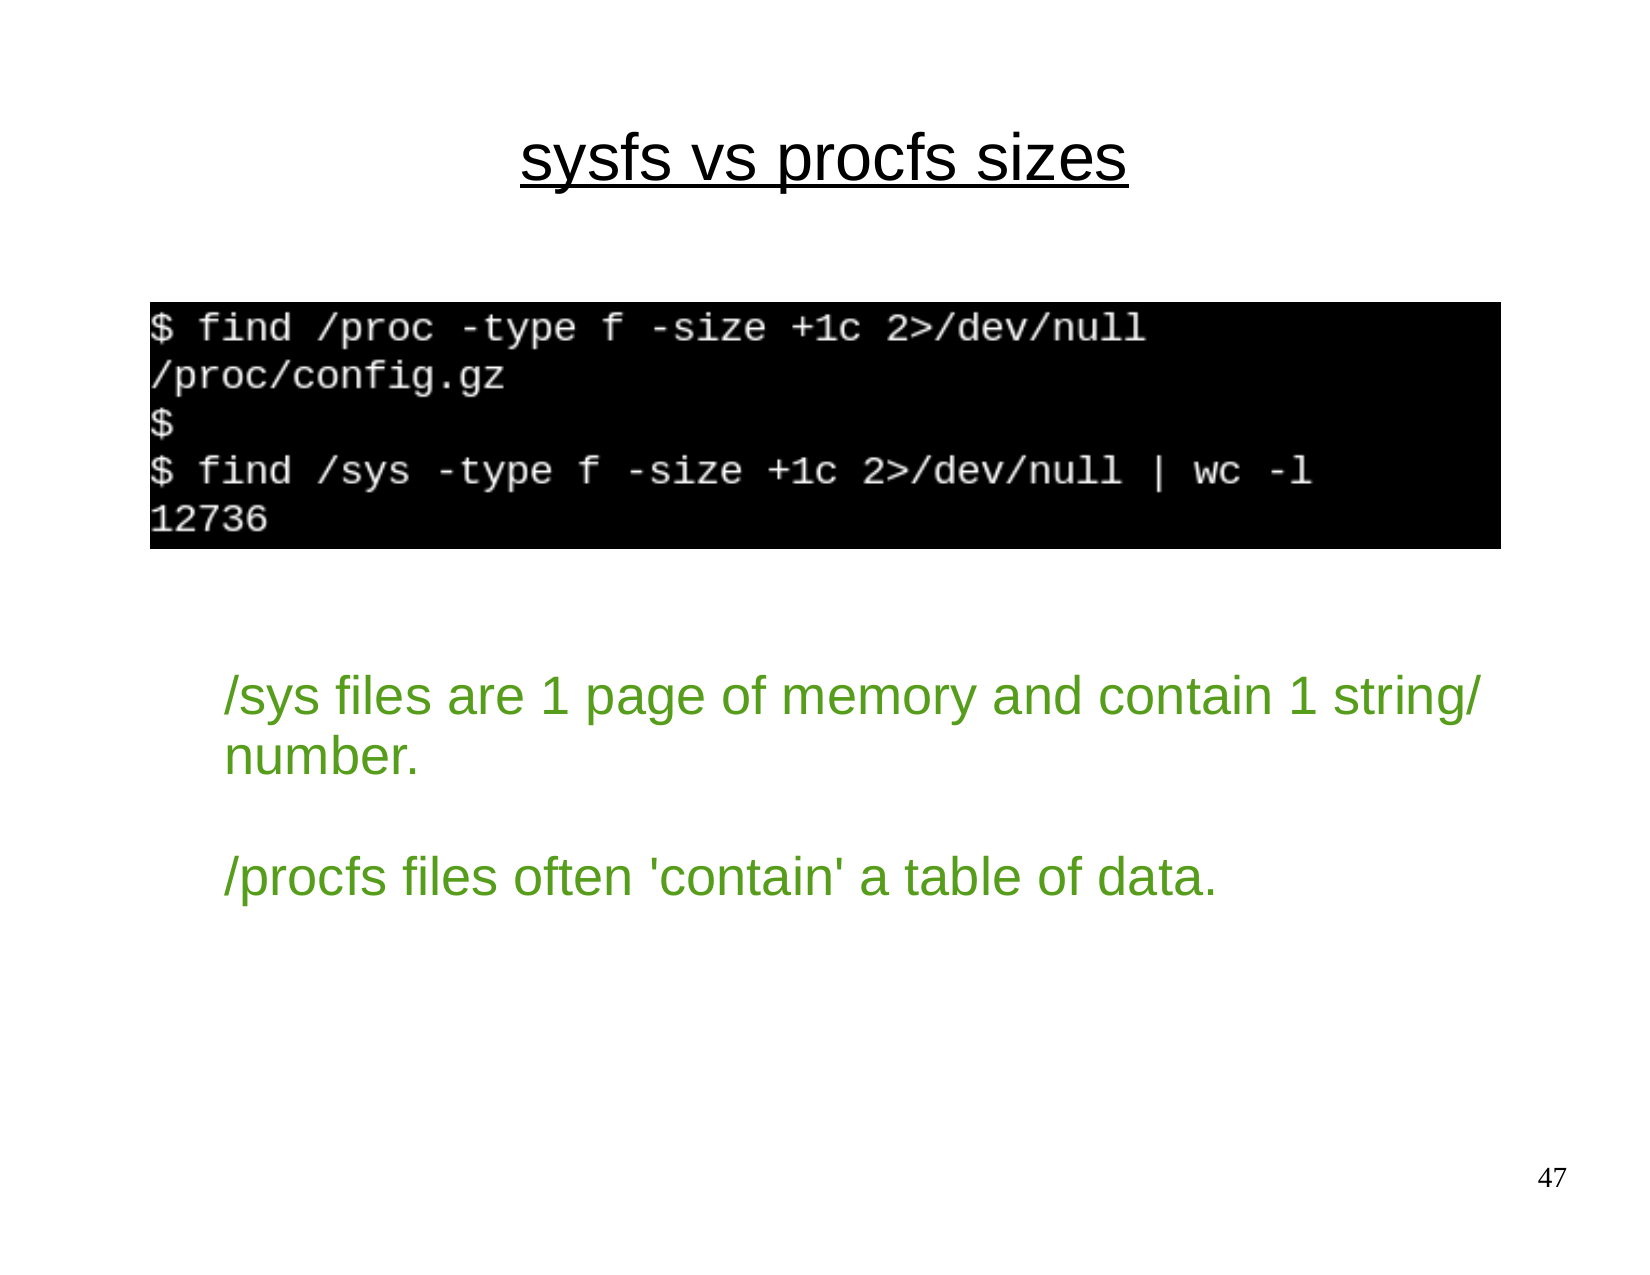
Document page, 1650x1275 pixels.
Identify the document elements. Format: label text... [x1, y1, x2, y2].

picture [150, 302, 1501, 549]
text_box /sys files are 1 page of memory and contain 1 string/ number. /procfs files often 'contain' a table of data. [209, 657, 1512, 1011]
title sysfs vs procfs sizes [82, 50, 1568, 264]
